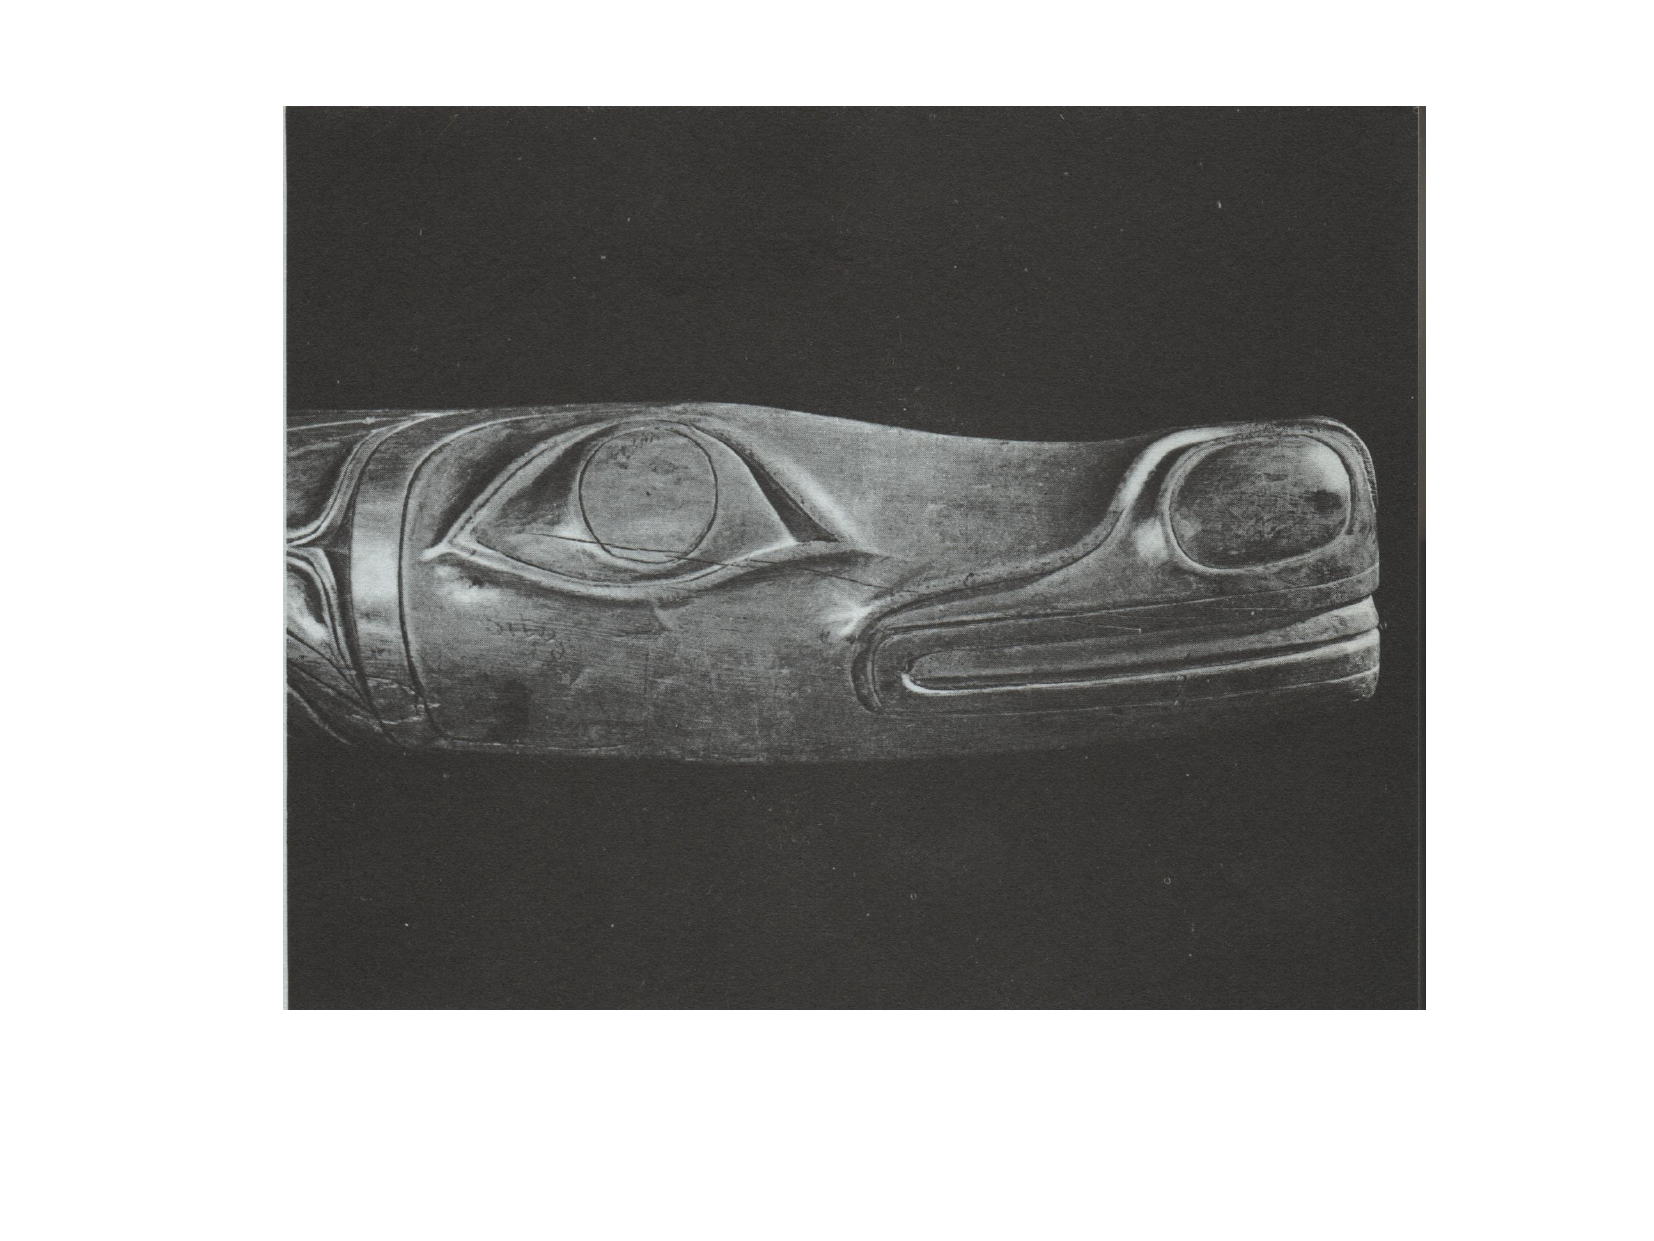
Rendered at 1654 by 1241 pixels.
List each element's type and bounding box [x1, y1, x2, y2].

picture [283, 106, 1426, 1010]
